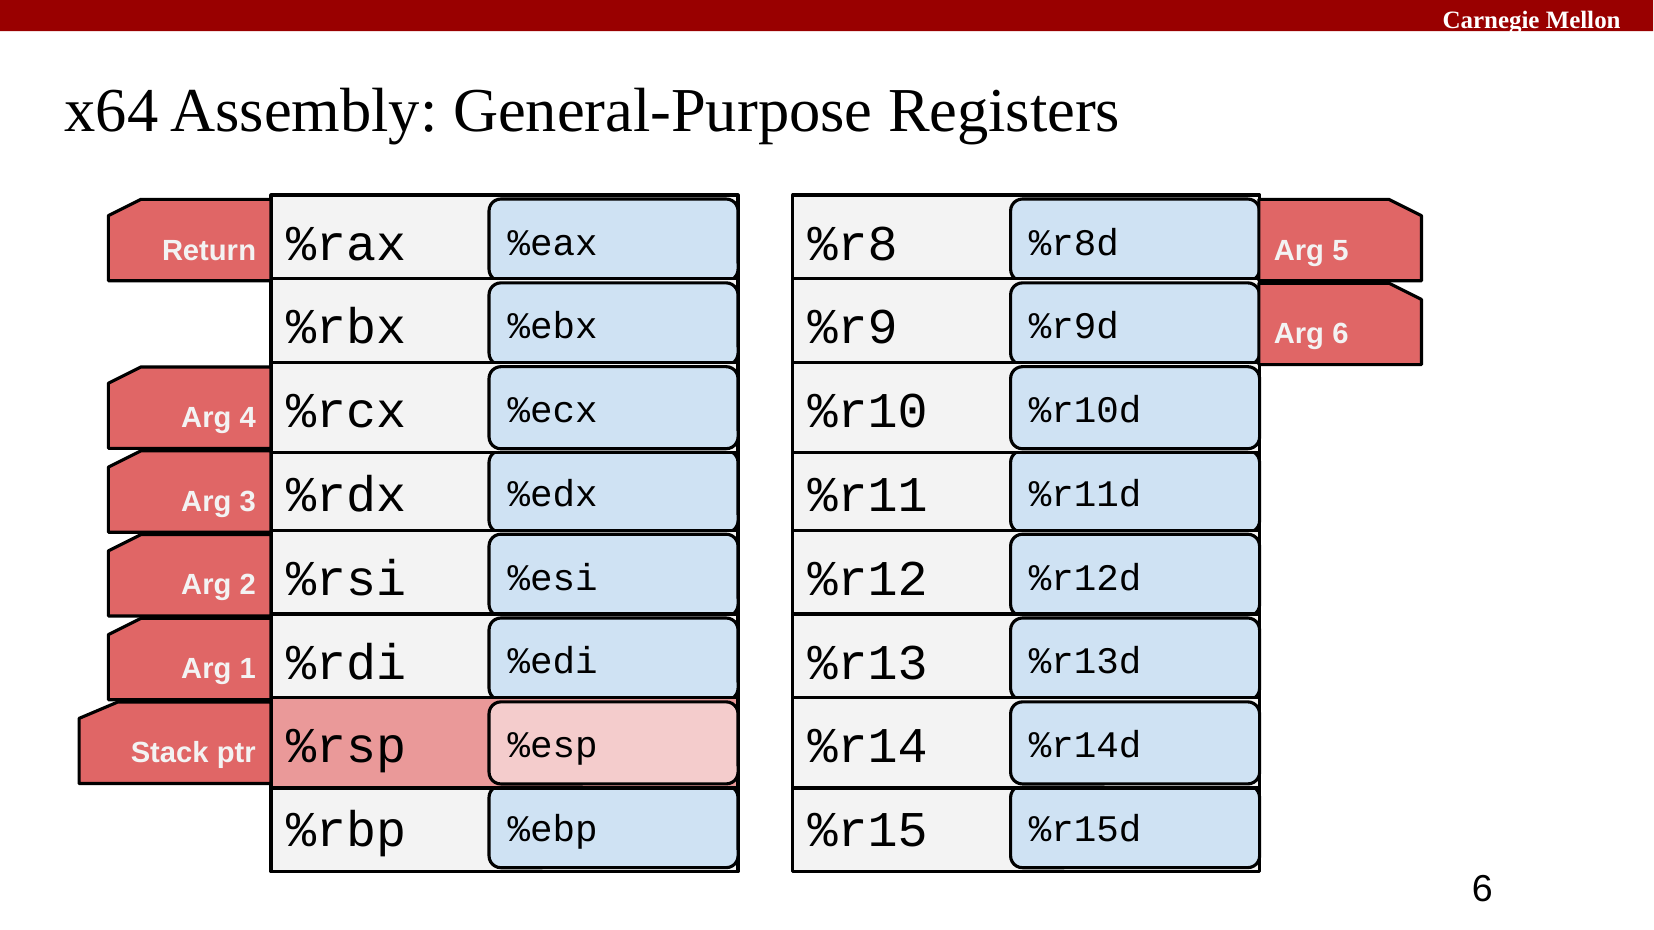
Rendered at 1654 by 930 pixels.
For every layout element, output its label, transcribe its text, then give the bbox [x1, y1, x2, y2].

text_box %r14 [792, 697, 1260, 788]
text_box Return [108, 199, 272, 281]
title x64 Assembly: General-Purpose Registers [64, 58, 1576, 163]
text_box %rcx [271, 362, 738, 453]
text_box %rsp [271, 697, 738, 788]
text_box %r12 [792, 530, 1260, 613]
text_box %rdx [272, 453, 492, 530]
text_box %r12d [1010, 534, 1260, 613]
text_box %r10 [792, 362, 1260, 453]
text_box %r11 [792, 453, 1014, 530]
text_box %r13 [792, 613, 1260, 697]
text_box %rdi [271, 613, 738, 697]
text_box %rsi [271, 530, 738, 613]
text_box %r9 [792, 278, 1260, 362]
text_box Arg 4 [108, 366, 272, 449]
text_box Arg 2 [108, 534, 272, 616]
text_box %edx [489, 453, 739, 530]
text_box %r8d [1010, 199, 1258, 278]
text_box %r8 [792, 194, 1260, 278]
text_box %r15d [1010, 788, 1260, 868]
text_box %esp [489, 701, 739, 784]
text_box %r13d [1010, 618, 1260, 697]
text_box %r10d [1010, 366, 1260, 449]
text_box %rax [271, 194, 738, 278]
text_box %edi [489, 618, 739, 697]
text_box %r14d [1010, 701, 1260, 784]
text_box Arg 5 [1258, 199, 1422, 281]
text_box Arg 3 [108, 450, 272, 533]
text_box %rbx [271, 278, 738, 362]
text_box Stack ptr [79, 702, 272, 784]
text_box %r15 [792, 788, 1260, 872]
text_box Arg 1 [108, 618, 272, 700]
text_box %ecx [489, 366, 739, 449]
text_box %esi [489, 534, 739, 613]
text_box Arg 6 [1258, 283, 1422, 365]
text_box %ebp [489, 788, 739, 868]
text_box %rbp [271, 788, 738, 872]
text_box %ebx [489, 282, 739, 362]
text_box %r11d [1010, 453, 1260, 530]
text_box %eax [489, 199, 739, 278]
text_box %r9d [1010, 282, 1258, 362]
